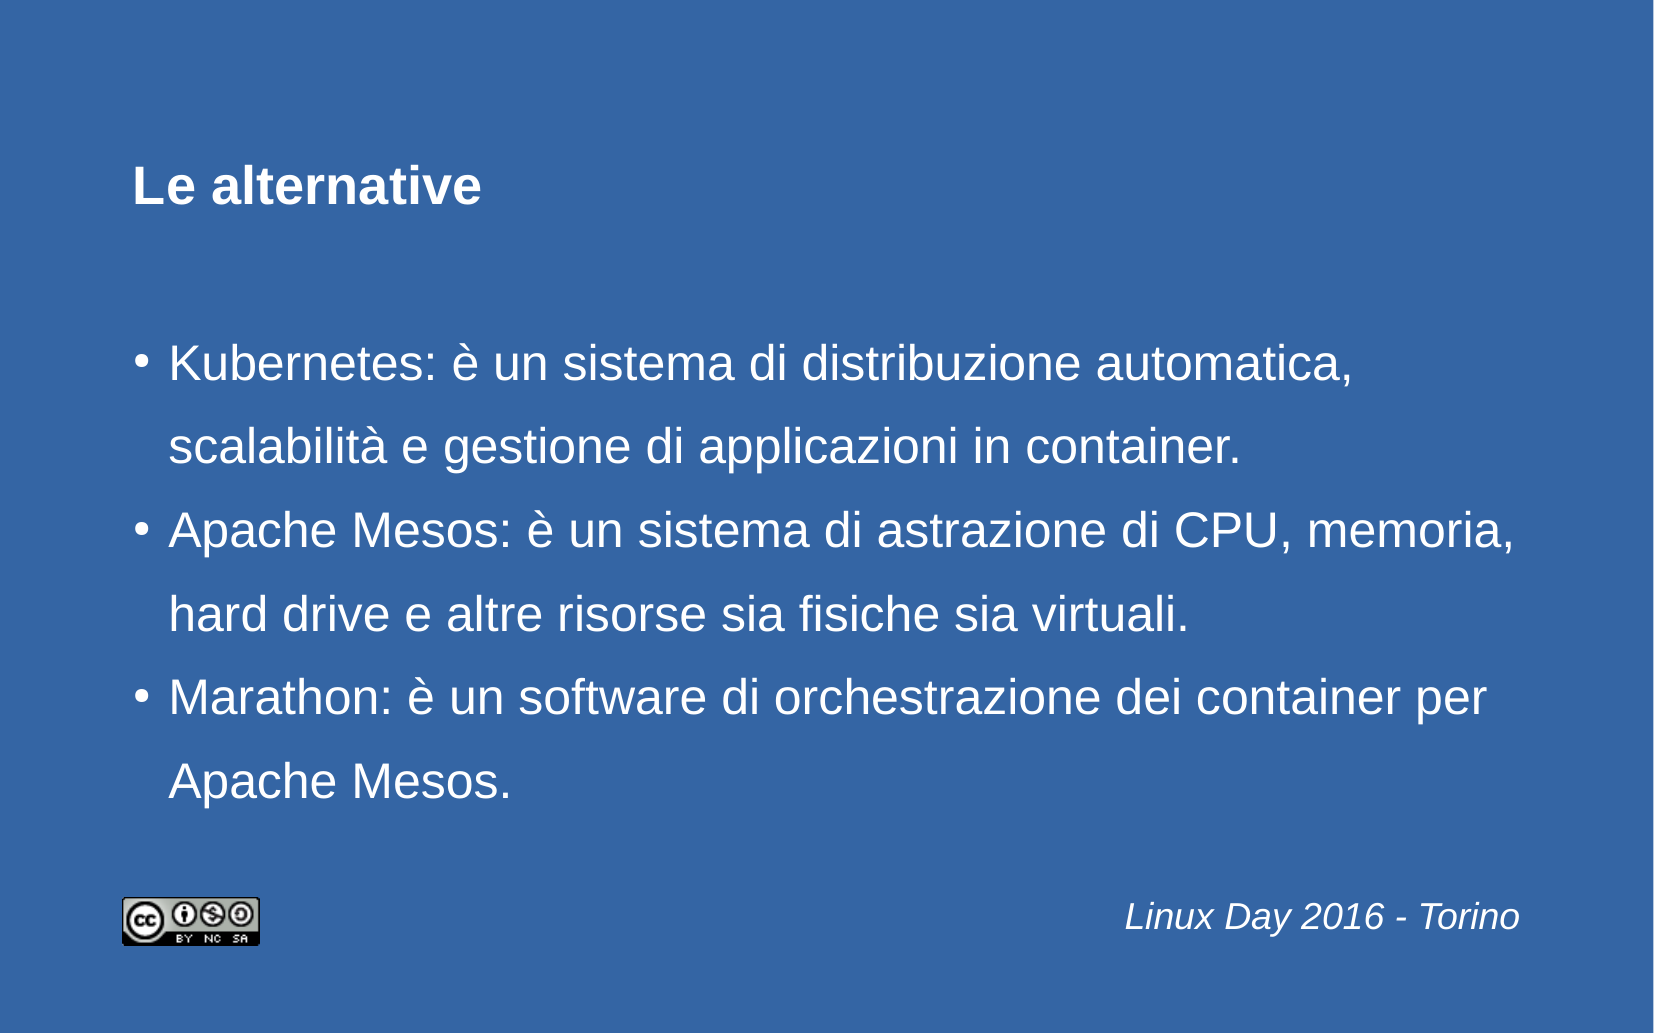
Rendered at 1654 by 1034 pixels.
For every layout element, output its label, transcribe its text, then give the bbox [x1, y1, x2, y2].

text_box Linux Day 2016 - Torino [1109, 887, 1536, 1034]
text_box Le alternative Kubernetes: è un sistema di distribuzione automatica, scalabilità e gestione di applicazioni in container. Apache Mesos: è un sistema di astrazione di CPU, memoria, hard drive e altre risorse sia fisiche sia virtuali. Marathon: è un software di orchestrazione dei container per Apache Mesos. [118, 118, 1536, 961]
picture [122, 897, 260, 946]
